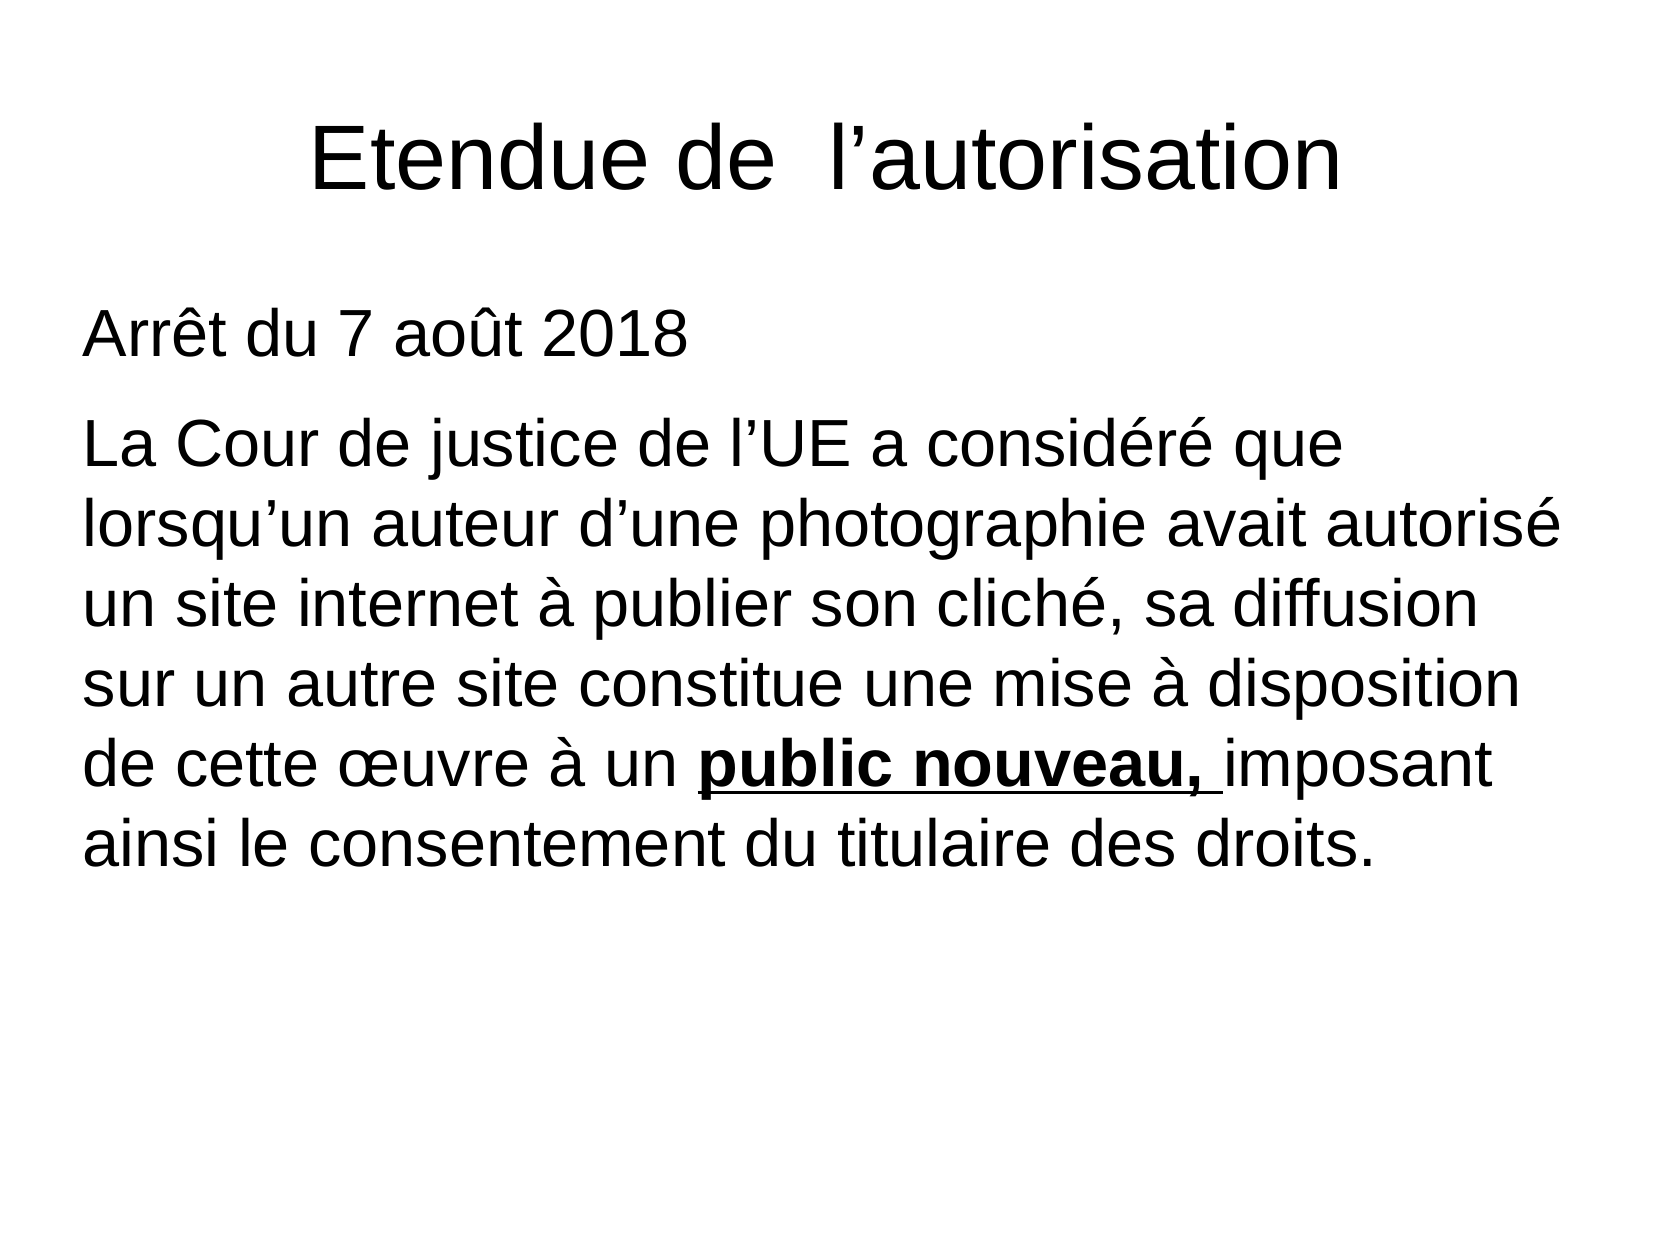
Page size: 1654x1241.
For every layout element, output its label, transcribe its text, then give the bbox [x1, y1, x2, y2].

list Arrêt du 7 août 2018 La Cour de justice de l’UE a considéré que lorsqu’un auteur d’une photographie avait autorisé un site internet à publier son cliché, sa diffusion sur un autre site constitue une mise à disposition de cette œuvre à un public nouveau, imposant ainsi le consentement du titulaire des droits. [82, 290, 1571, 1010]
title Etendue de l’autorisation [82, 49, 1571, 257]
